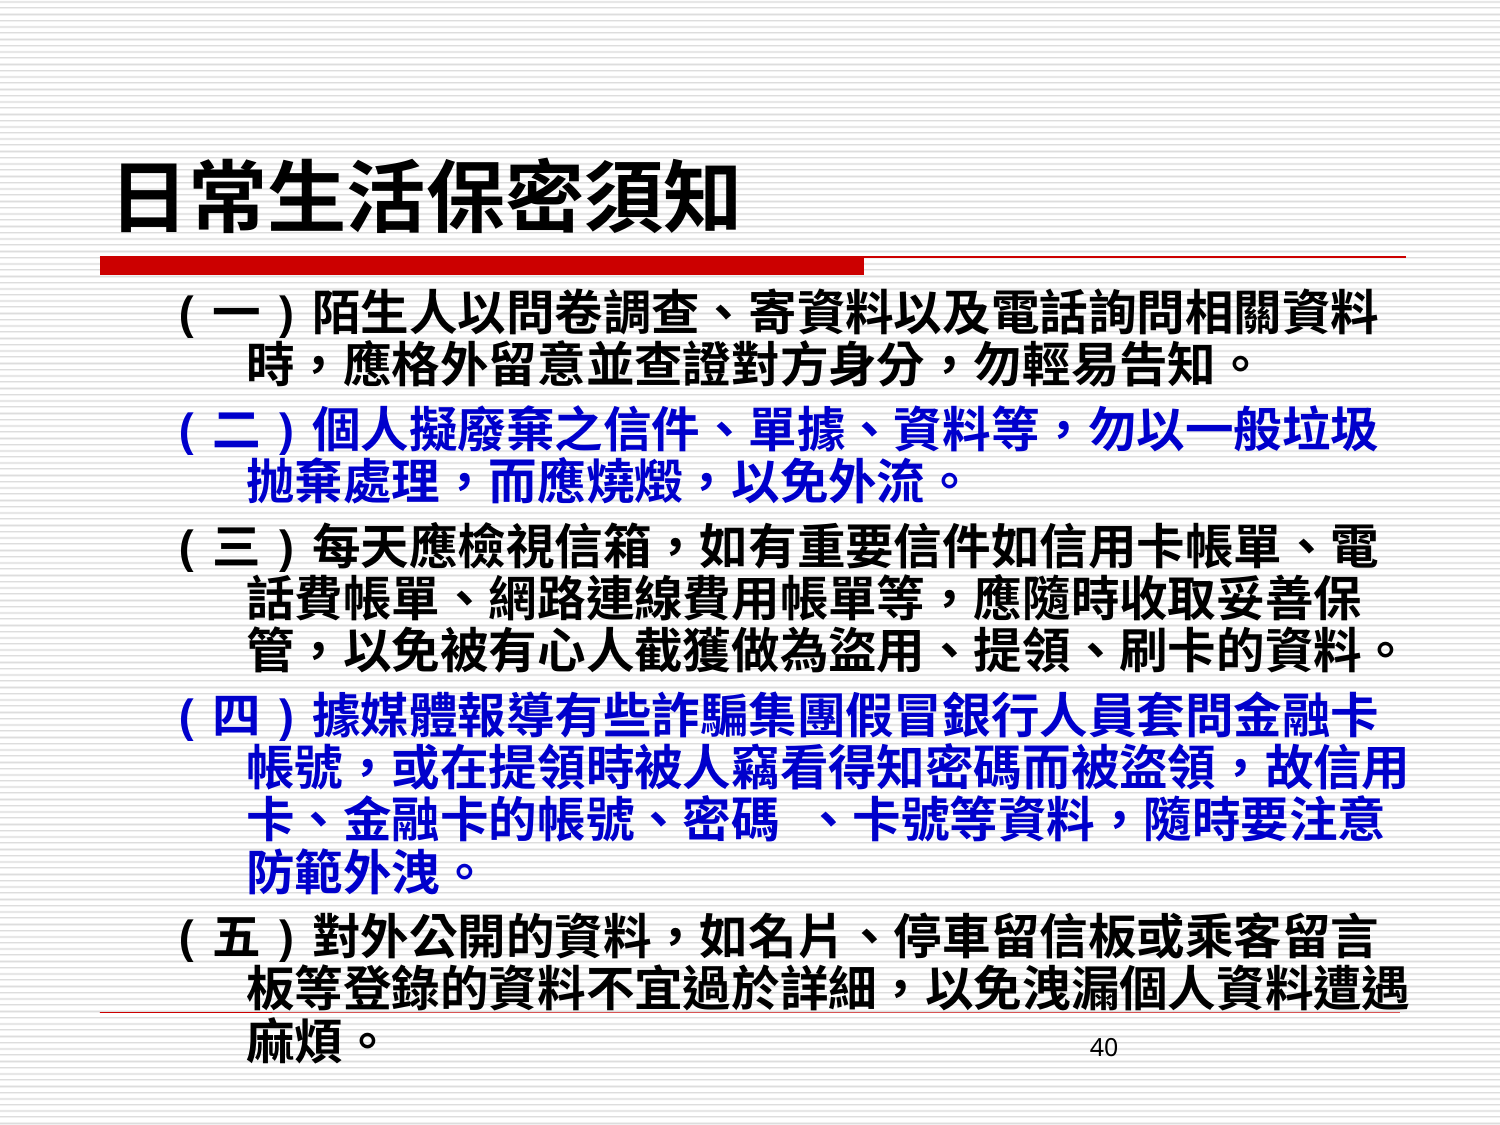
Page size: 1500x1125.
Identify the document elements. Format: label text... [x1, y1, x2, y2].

text_box [1074, 1024, 1400, 1103]
title 日常生活保密須知 [94, 50, 1407, 250]
list (一)陌生人以問卷調查、寄資料以及電話詢問相關資料時，應格外留意並查證對方身分，勿輕易告知。 (二)個人擬廢棄之信件、單據、資料等，勿以一般垃圾抛棄處理，而應燒燬，以免外流。 (三)每天應檢視信箱，如有重要信件如信用卡帳單、電話費帳單、網路連線費用帳單等，應隨時收取妥善保管，以免被有心人截獲做為盜用、提領、刷卡的資料。 (四)據媒體報導有些詐騙集團假冒銀行人員套問金融卡帳號，或在提領時被人竊看得知密碼而被盜領，故信用卡、金融卡的帳號、密碼 、卡號等資料，隨時要注意防範外洩。 (五)對外公開的資料，如名片、停車留信板或乘客留言板等登錄的資料不宜過於詳細，以免洩漏個人資料遭遇麻煩。 [82, 281, 1433, 1090]
